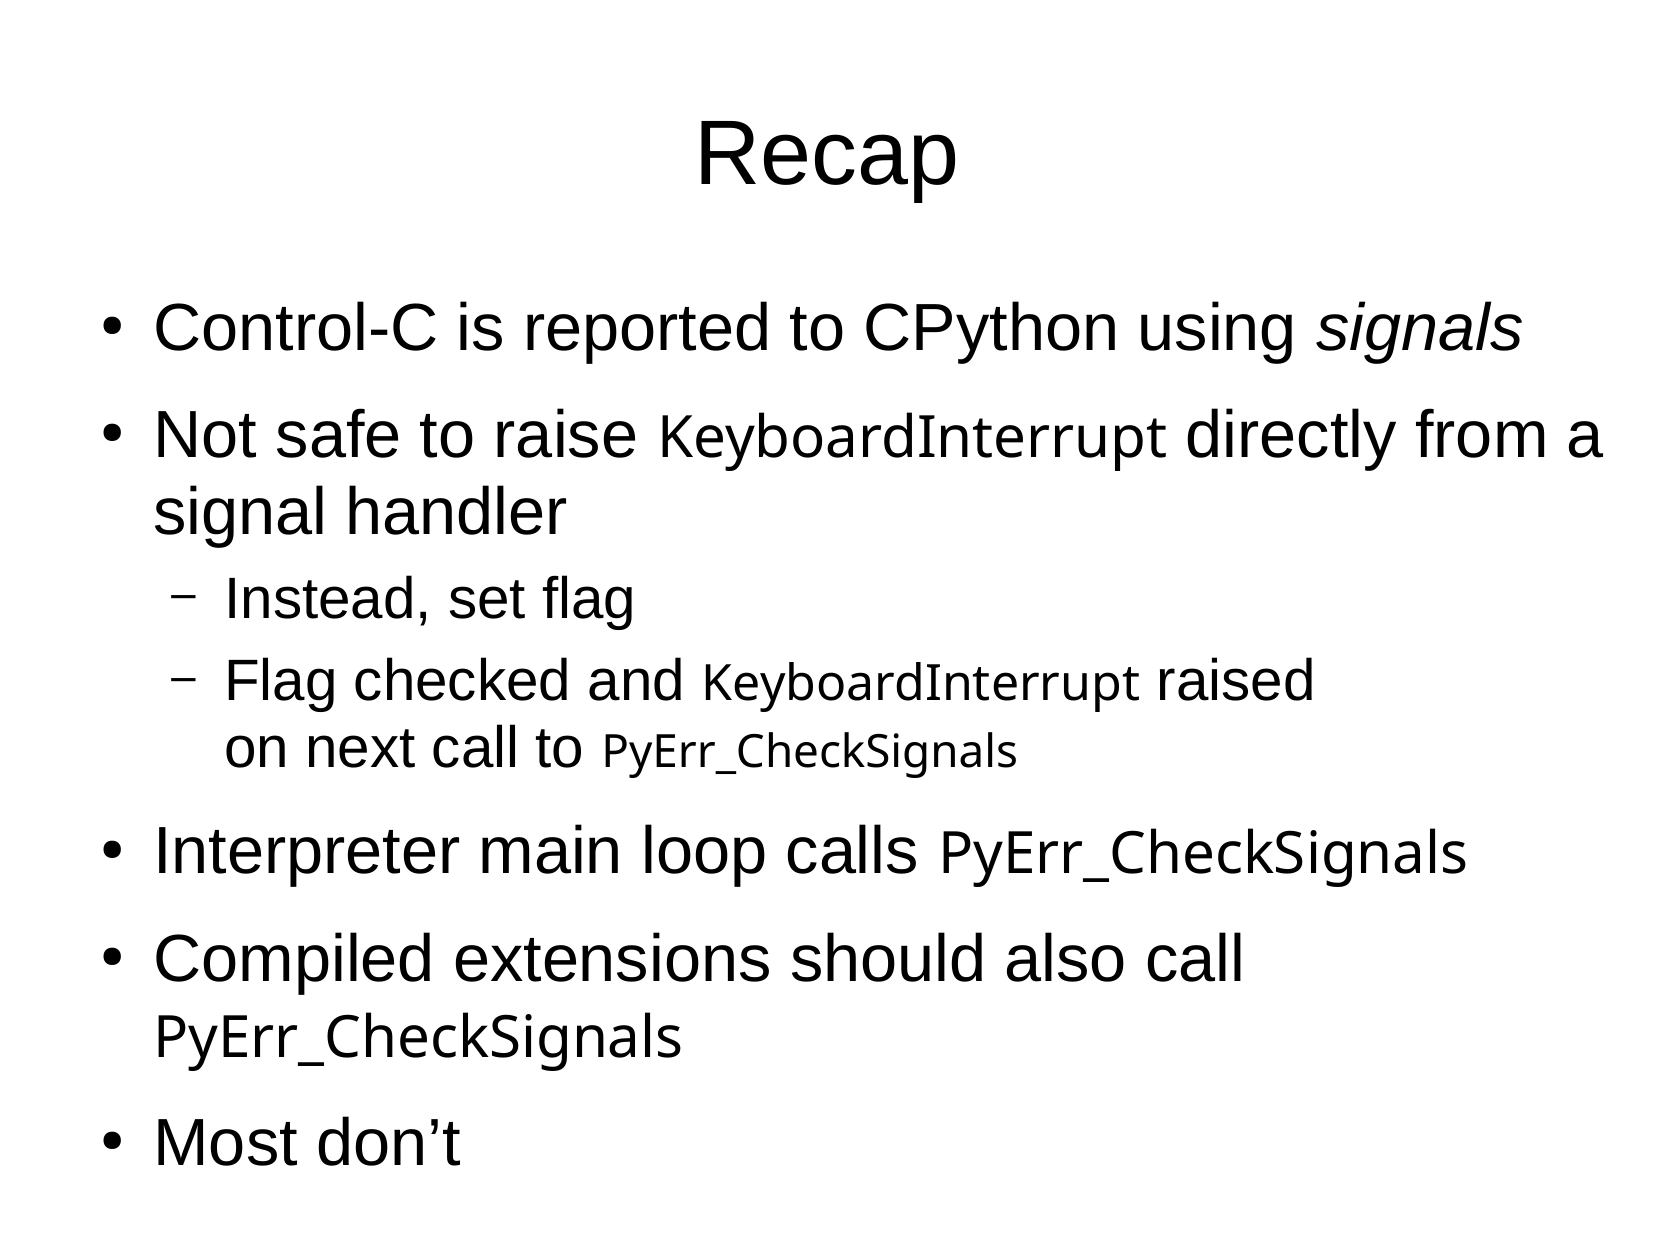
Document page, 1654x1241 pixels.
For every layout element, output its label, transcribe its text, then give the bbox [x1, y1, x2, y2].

list Control-C is reported to CPython using signals Not safe to raise KeyboardInterrupt directly from a signal handler Instead, set flag Flag checked and KeyboardInterrupt raised on next call to PyErr_CheckSignals Interpreter main loop calls PyErr_CheckSignals Compiled extensions should also call PyErr_CheckSignals Most don’t [82, 290, 1654, 1201]
title Recap [82, 49, 1571, 257]
